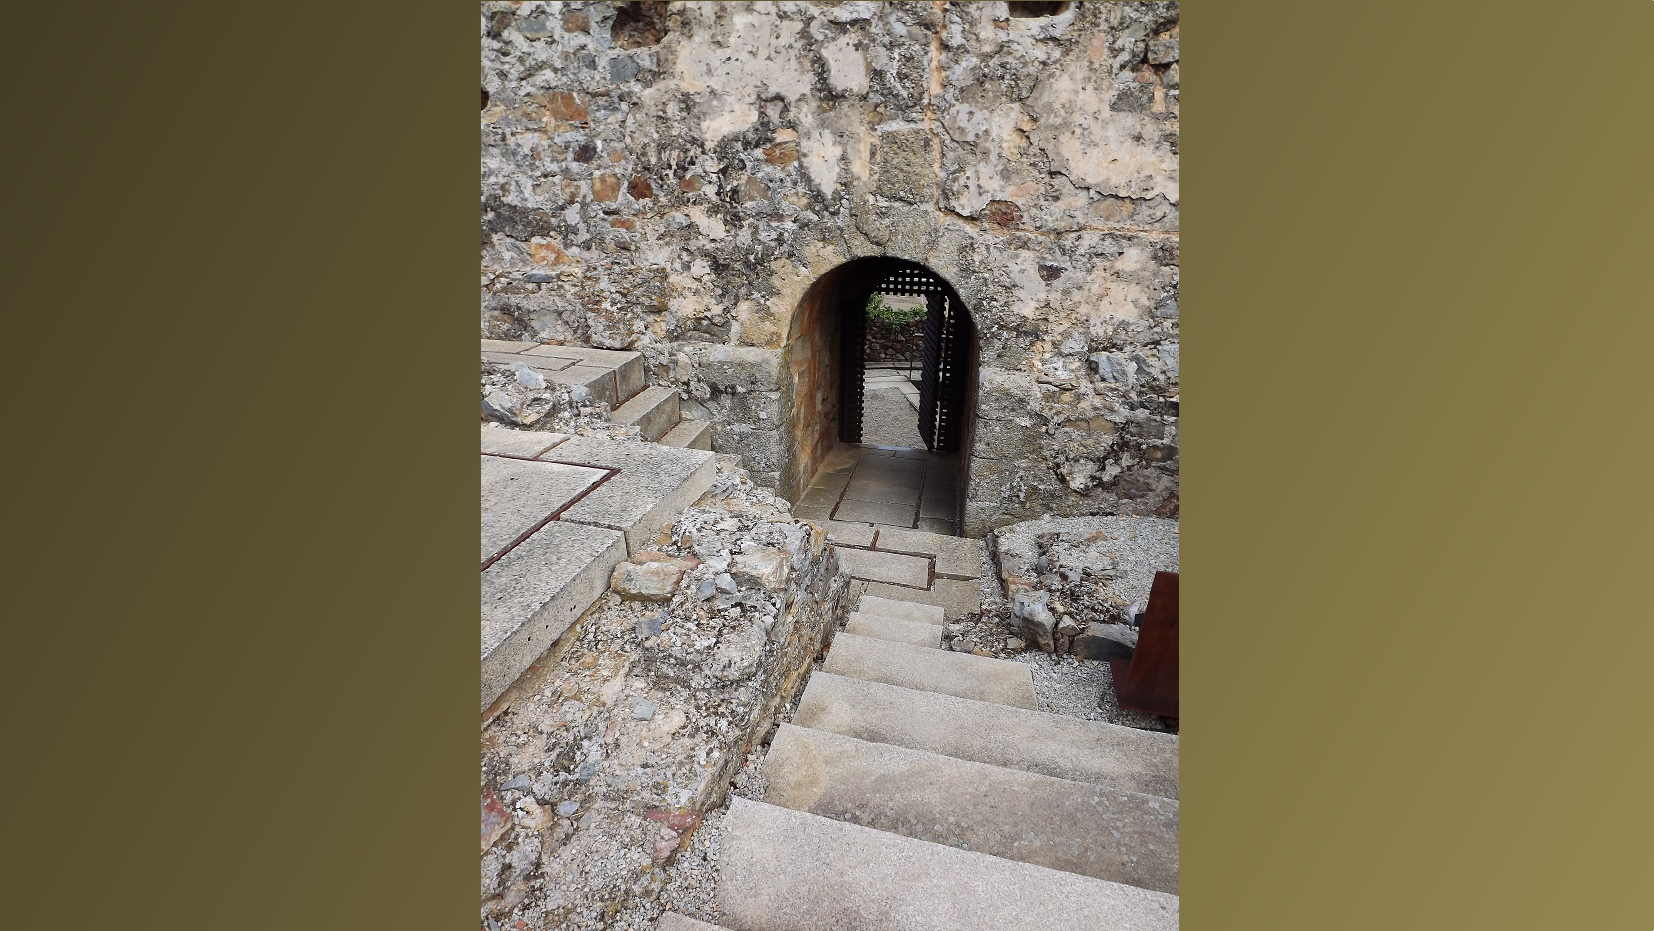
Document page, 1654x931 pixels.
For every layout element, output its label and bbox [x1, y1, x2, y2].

picture [481, 1, 1179, 931]
